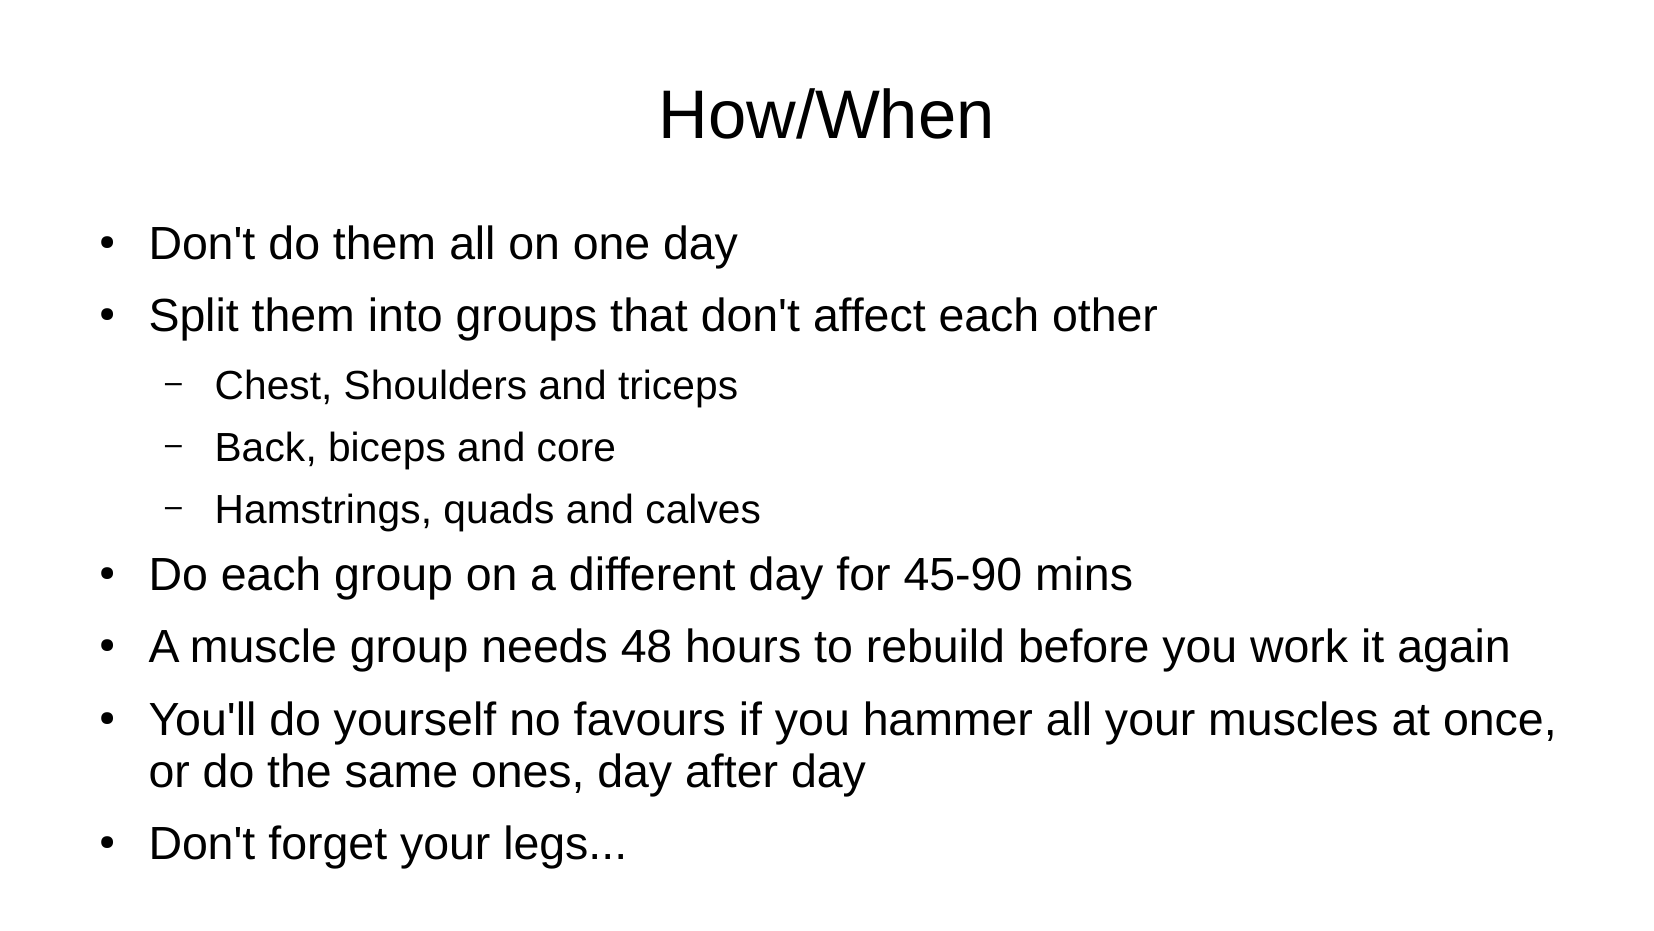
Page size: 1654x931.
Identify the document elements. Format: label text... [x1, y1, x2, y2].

list Don't do them all on one day Split them into groups that don't affect each other Chest, Shoulders and triceps Back, biceps and core Hamstrings, quads and calves Do each group on a different day for 45-90 mins A muscle group needs 48 hours to rebuild before you work it again You'll do yourself no favours if you hammer all your muscles at once, or do the same ones, day after day Don't forget your legs... [82, 217, 1571, 875]
title How/When [82, 37, 1571, 193]
